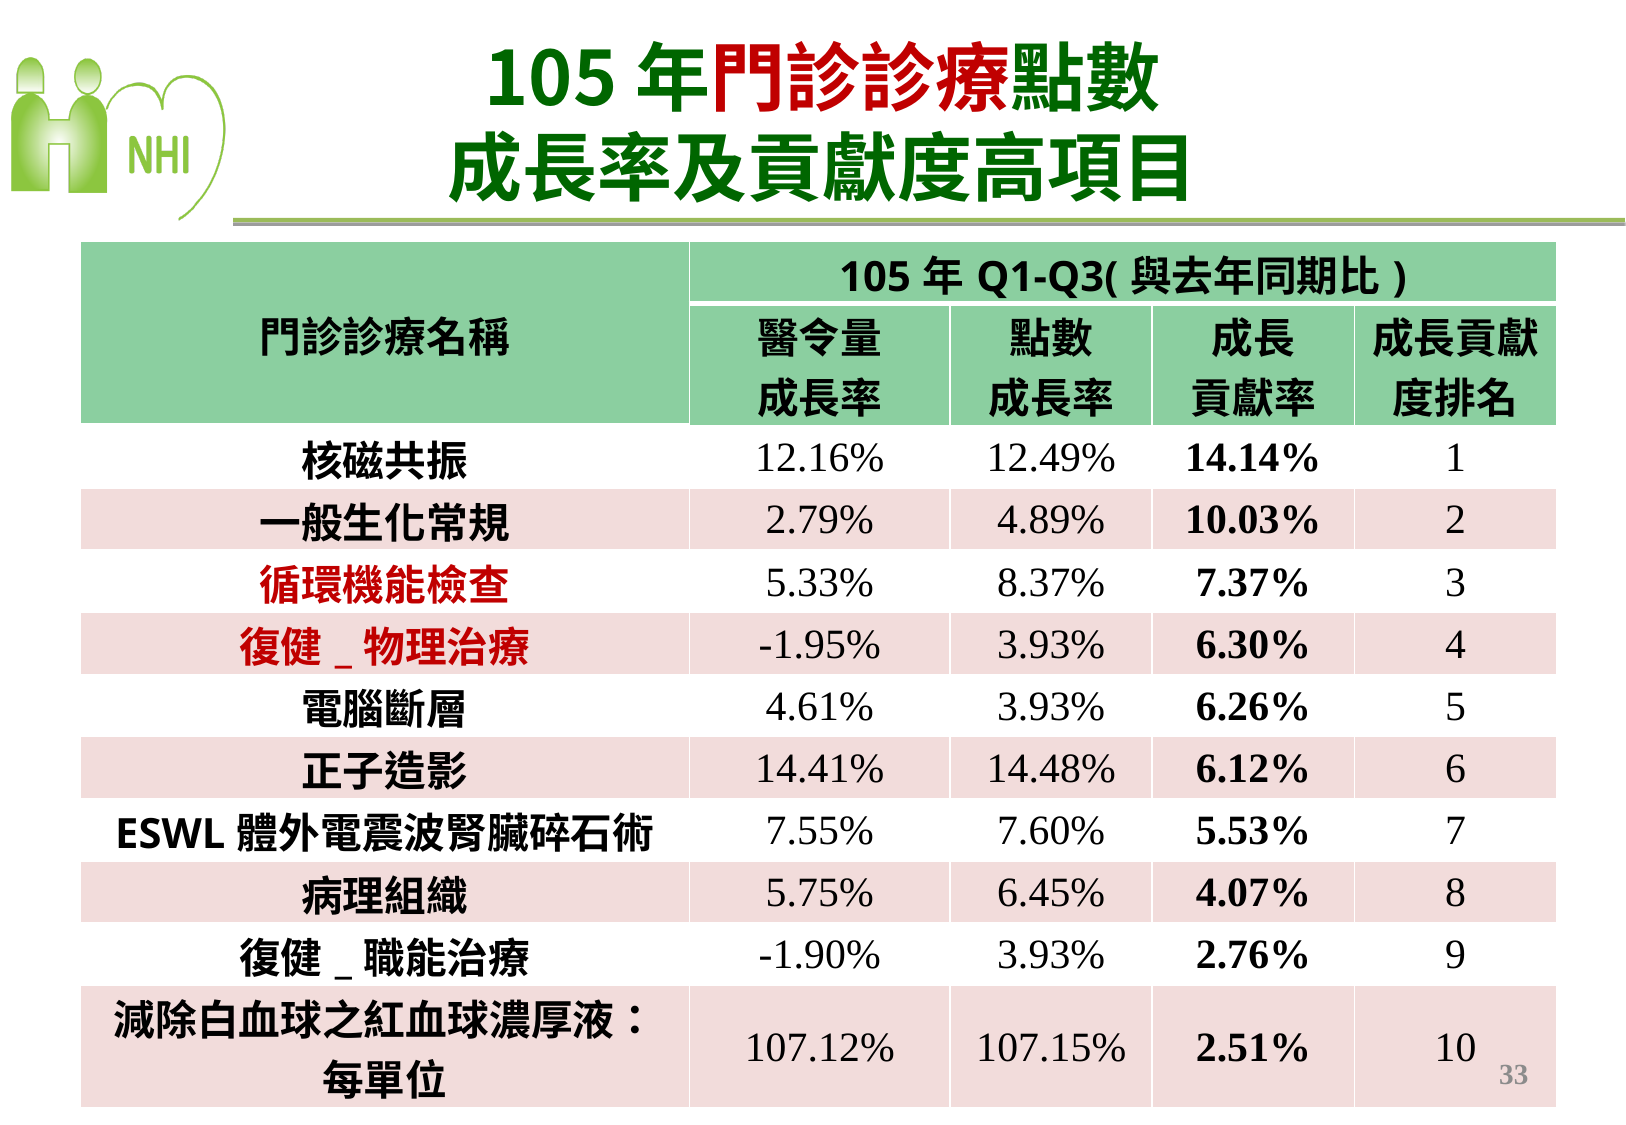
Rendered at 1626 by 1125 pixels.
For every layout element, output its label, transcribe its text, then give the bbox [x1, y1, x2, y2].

picture [0, 42, 233, 233]
table_cell 9 [1355, 924, 1556, 984]
table_cell 3.93% [951, 924, 1151, 984]
table_cell 10 [1355, 986, 1556, 1107]
table_cell 14.14% [1153, 427, 1354, 487]
table_header 門診診療名稱 [81, 242, 689, 423]
table_cell 14.41% [690, 737, 949, 798]
table_cell 12.49% [951, 427, 1151, 487]
table_cell 5 [1355, 675, 1556, 736]
table_cell 14.48% [951, 737, 1151, 798]
table_cell 成長貢獻度排名 [1355, 306, 1556, 425]
table_cell 107.12% [690, 986, 949, 1107]
table_cell 循環機能檢查 [81, 551, 689, 611]
table_cell 7 [1355, 799, 1556, 860]
table_cell 7.55% [690, 799, 949, 860]
table_cell 7.60% [951, 799, 1151, 860]
table_cell 8.37% [951, 551, 1151, 611]
table_cell 一般生化常規 [81, 489, 689, 549]
table_cell 1 [1355, 427, 1556, 487]
table_cell 2 [1355, 489, 1556, 549]
table_cell 10 [1461, 1035, 1470, 1042]
table_cell 5.53% [1153, 799, 1354, 860]
table_cell 4 [1355, 613, 1556, 674]
table_cell 8 [1355, 862, 1556, 922]
slide_number <編號> [1164, 1042, 1544, 1103]
table_header 105年Q1-Q3(與去年同期比) [690, 242, 1556, 301]
table_cell 復健_職能治療 [81, 924, 689, 984]
table_cell 2.51% [1153, 986, 1354, 1107]
table_cell 減除白血球之紅血球濃厚液： 每單位 [81, 986, 689, 1107]
table_cell 10.03% [1153, 489, 1354, 549]
table_cell 成長 貢獻率 [1153, 306, 1354, 425]
table_cell 醫令量 成長率 [690, 306, 949, 425]
table_cell 3.93% [951, 675, 1151, 736]
table_cell ESWL體外電震波腎臟碎石術 [81, 799, 689, 860]
table_cell 3 [1355, 551, 1556, 611]
table_cell 6.12% [1153, 737, 1354, 798]
table_cell 正子造影 [81, 737, 689, 798]
table_cell 4.61% [690, 675, 949, 736]
table_cell -1.90% [690, 924, 949, 984]
table_cell 4.89% [951, 489, 1151, 549]
table_cell 復健_物理治療 [81, 613, 689, 674]
table_cell 病理組織 [81, 862, 689, 922]
table_cell 6.26% [1153, 675, 1354, 736]
table_cell 3.93% [951, 613, 1151, 674]
table_cell 7.37% [1153, 551, 1354, 611]
table_cell 6.30% [1153, 613, 1354, 674]
table_cell 5.33% [690, 551, 949, 611]
table_cell 107.15% [951, 986, 1151, 1107]
table_cell -1.95% [690, 613, 949, 674]
title 105年門診診療點數 成長率及貢獻度高項目 [233, 33, 1412, 209]
table_cell 4.07% [1153, 862, 1354, 922]
table_cell 6 [1355, 737, 1556, 798]
table_cell 6.45% [951, 862, 1151, 922]
table_cell 12.16% [690, 427, 949, 487]
table_cell 核磁共振 [81, 429, 689, 487]
table_cell 點數 成長率 [951, 306, 1151, 425]
table_cell 電腦斷層 [81, 675, 689, 736]
table_cell 5.75% [690, 862, 949, 922]
table_cell 2.79% [690, 489, 949, 549]
table_cell 2.76% [1153, 924, 1354, 984]
